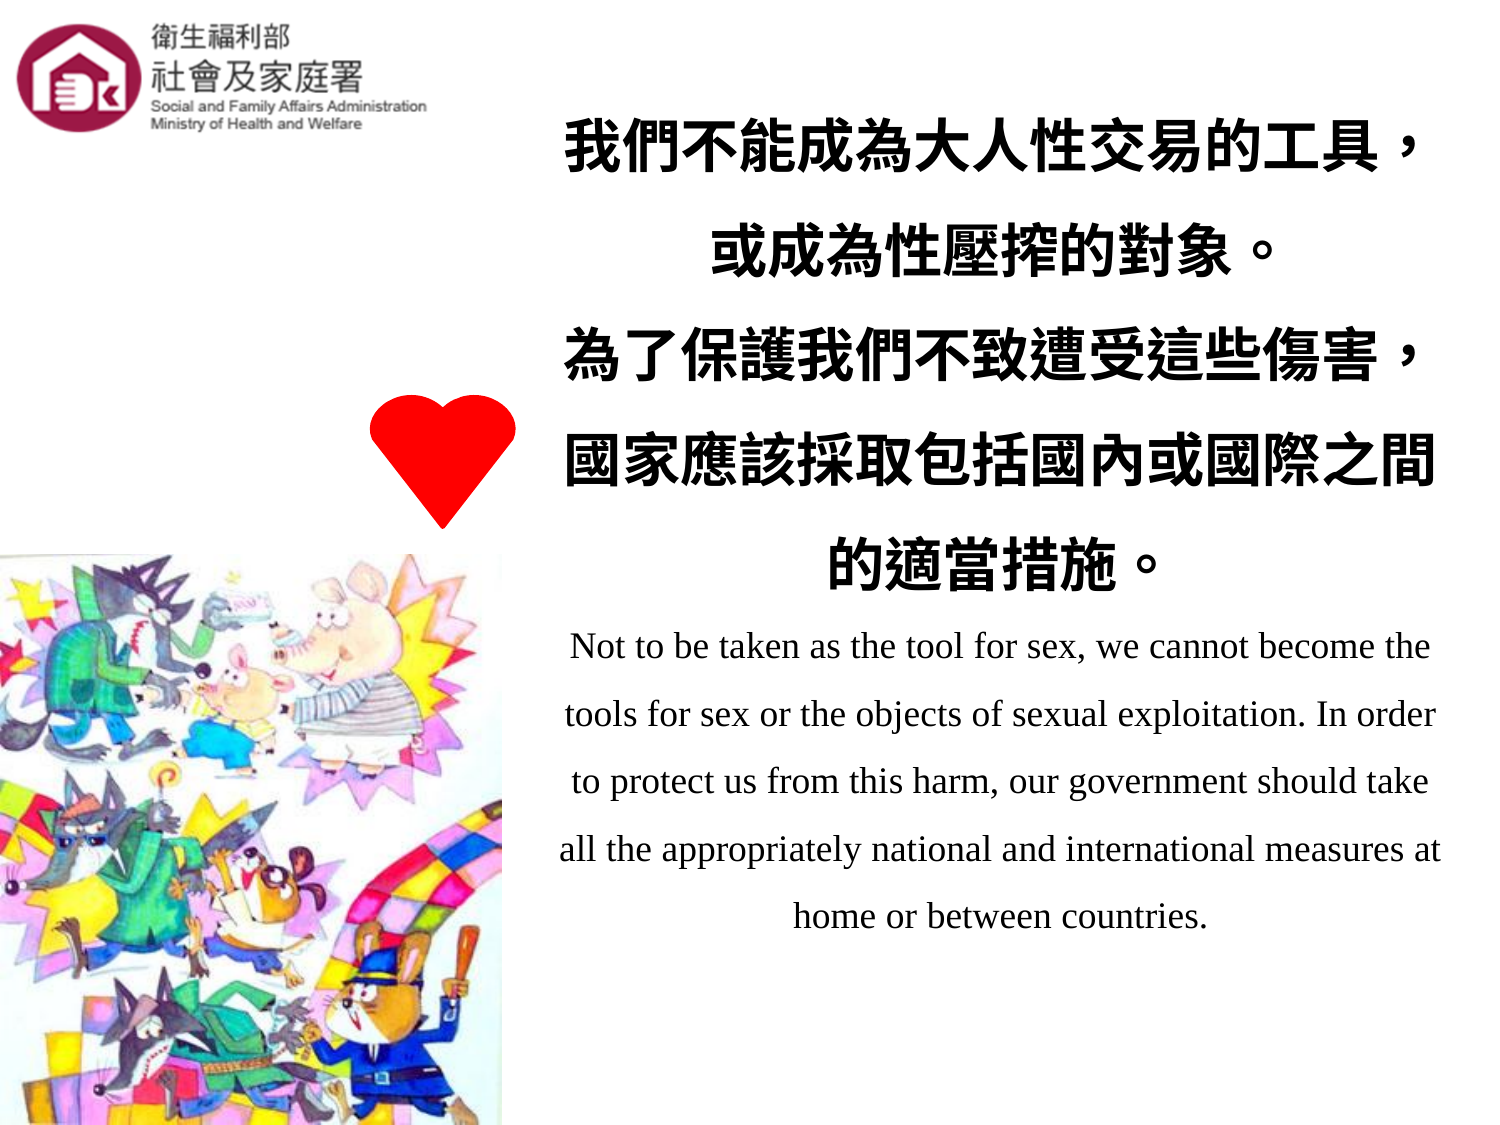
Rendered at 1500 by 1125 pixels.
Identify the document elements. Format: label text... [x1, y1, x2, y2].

text_box 我們不能成為大人性交易的工具， 或成為性壓搾的對象。 為了保護我們不致遭受這些傷害，國家應該採取包括國內或國際之間的適當措施。 Not to be taken as the tool for sex, we cannot become the tools for sex or the objects of sexual exploitation. In order to protect us from this harm, our government should take all the appropriately national and international measures at home or between countries. [537, 66, 1465, 1011]
picture [0, 554, 502, 1125]
text_box [371, 397, 514, 528]
picture [0, 0, 432, 149]
